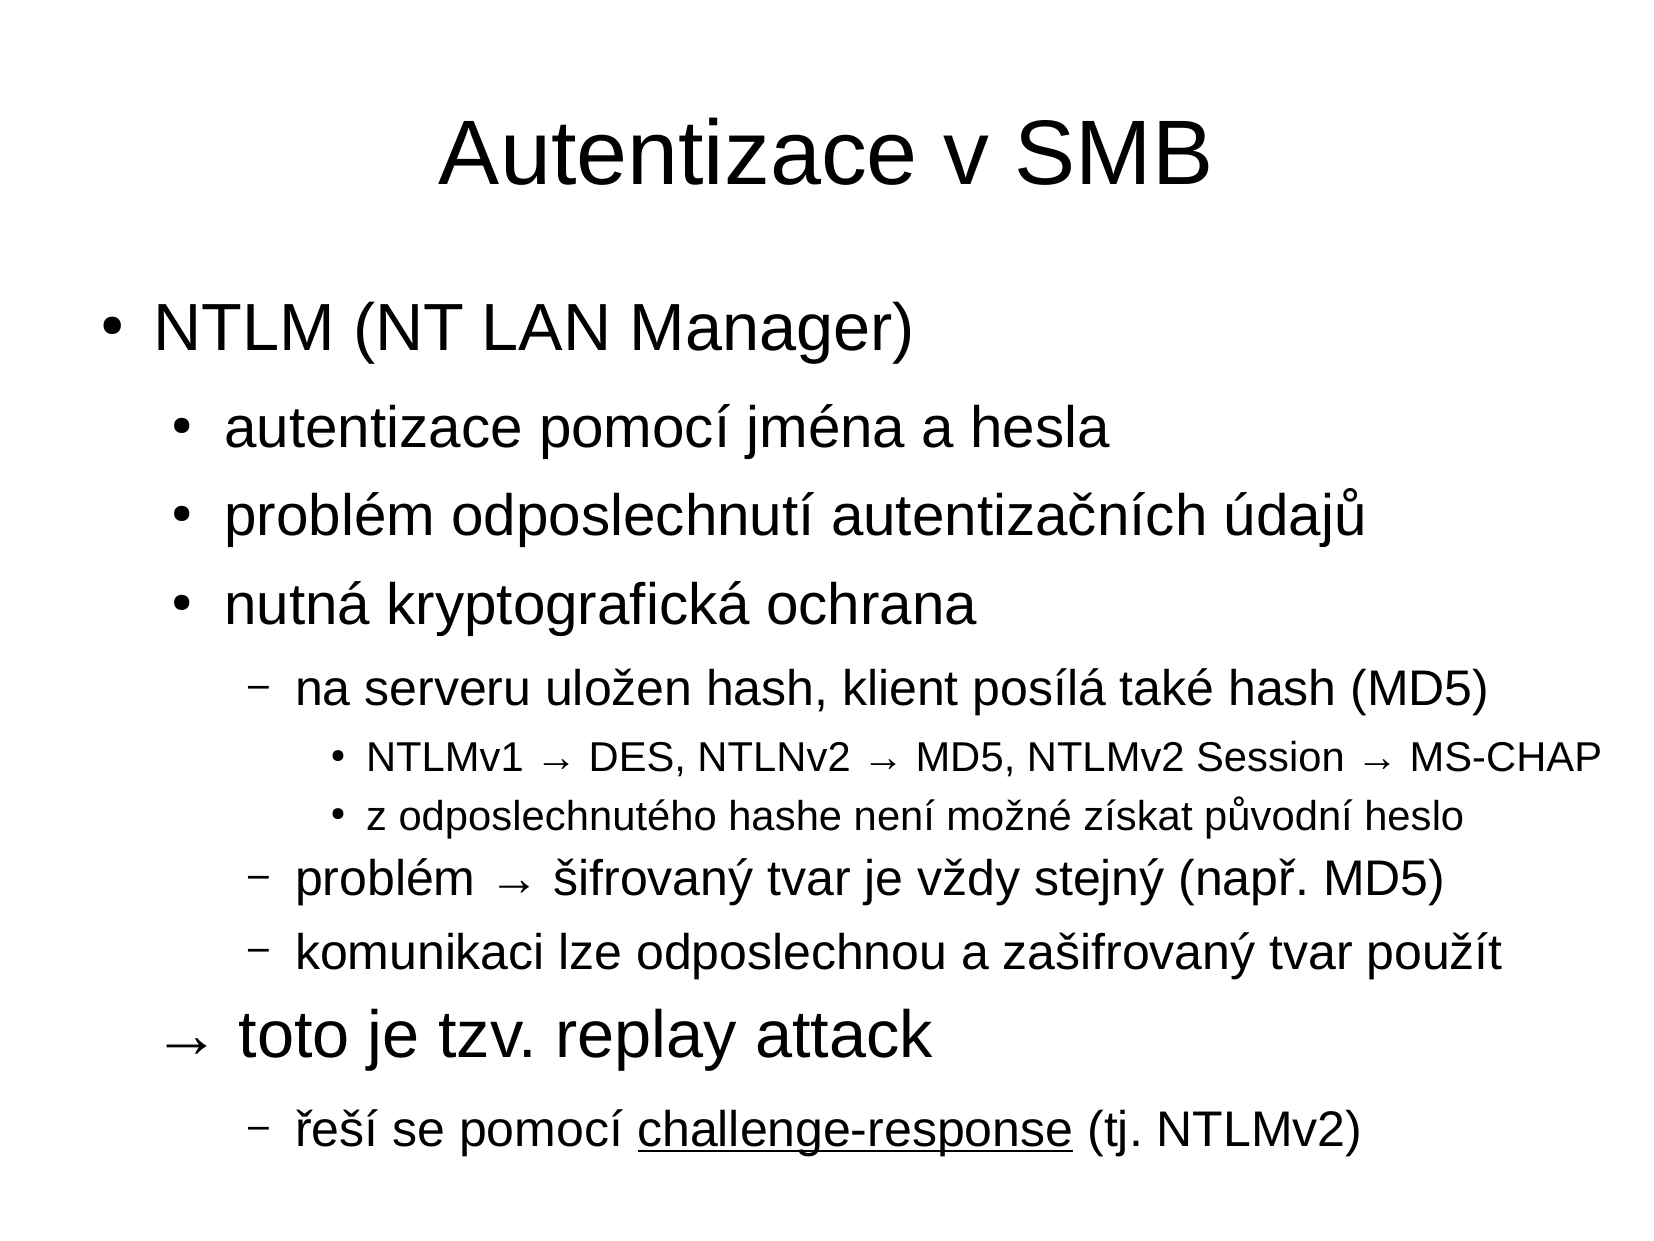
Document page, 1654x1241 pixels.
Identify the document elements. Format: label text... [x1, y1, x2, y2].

title Autentizace v SMB [82, 49, 1571, 257]
list NTLM (NT LAN Manager) autentizace pomocí jména a hesla problém odposlechnutí autentizačních údajů nutná kryptografická ochrana na serveru uložen hash, klient posílá také hash (MD5) NTLMv1 → DES, NTLNv2 → MD5, NTLMv2 Session → MS-CHAP z odposlechnutého hashe není možné získat původní heslo problém → šifrovaný tvar je vždy stejný (např. MD5) komunikaci lze odposlechnou a zašifrovaný tvar použít → toto je tzv. replay attack řeší se pomocí challenge-response (tj. NTLMv2) [82, 290, 1654, 1205]
